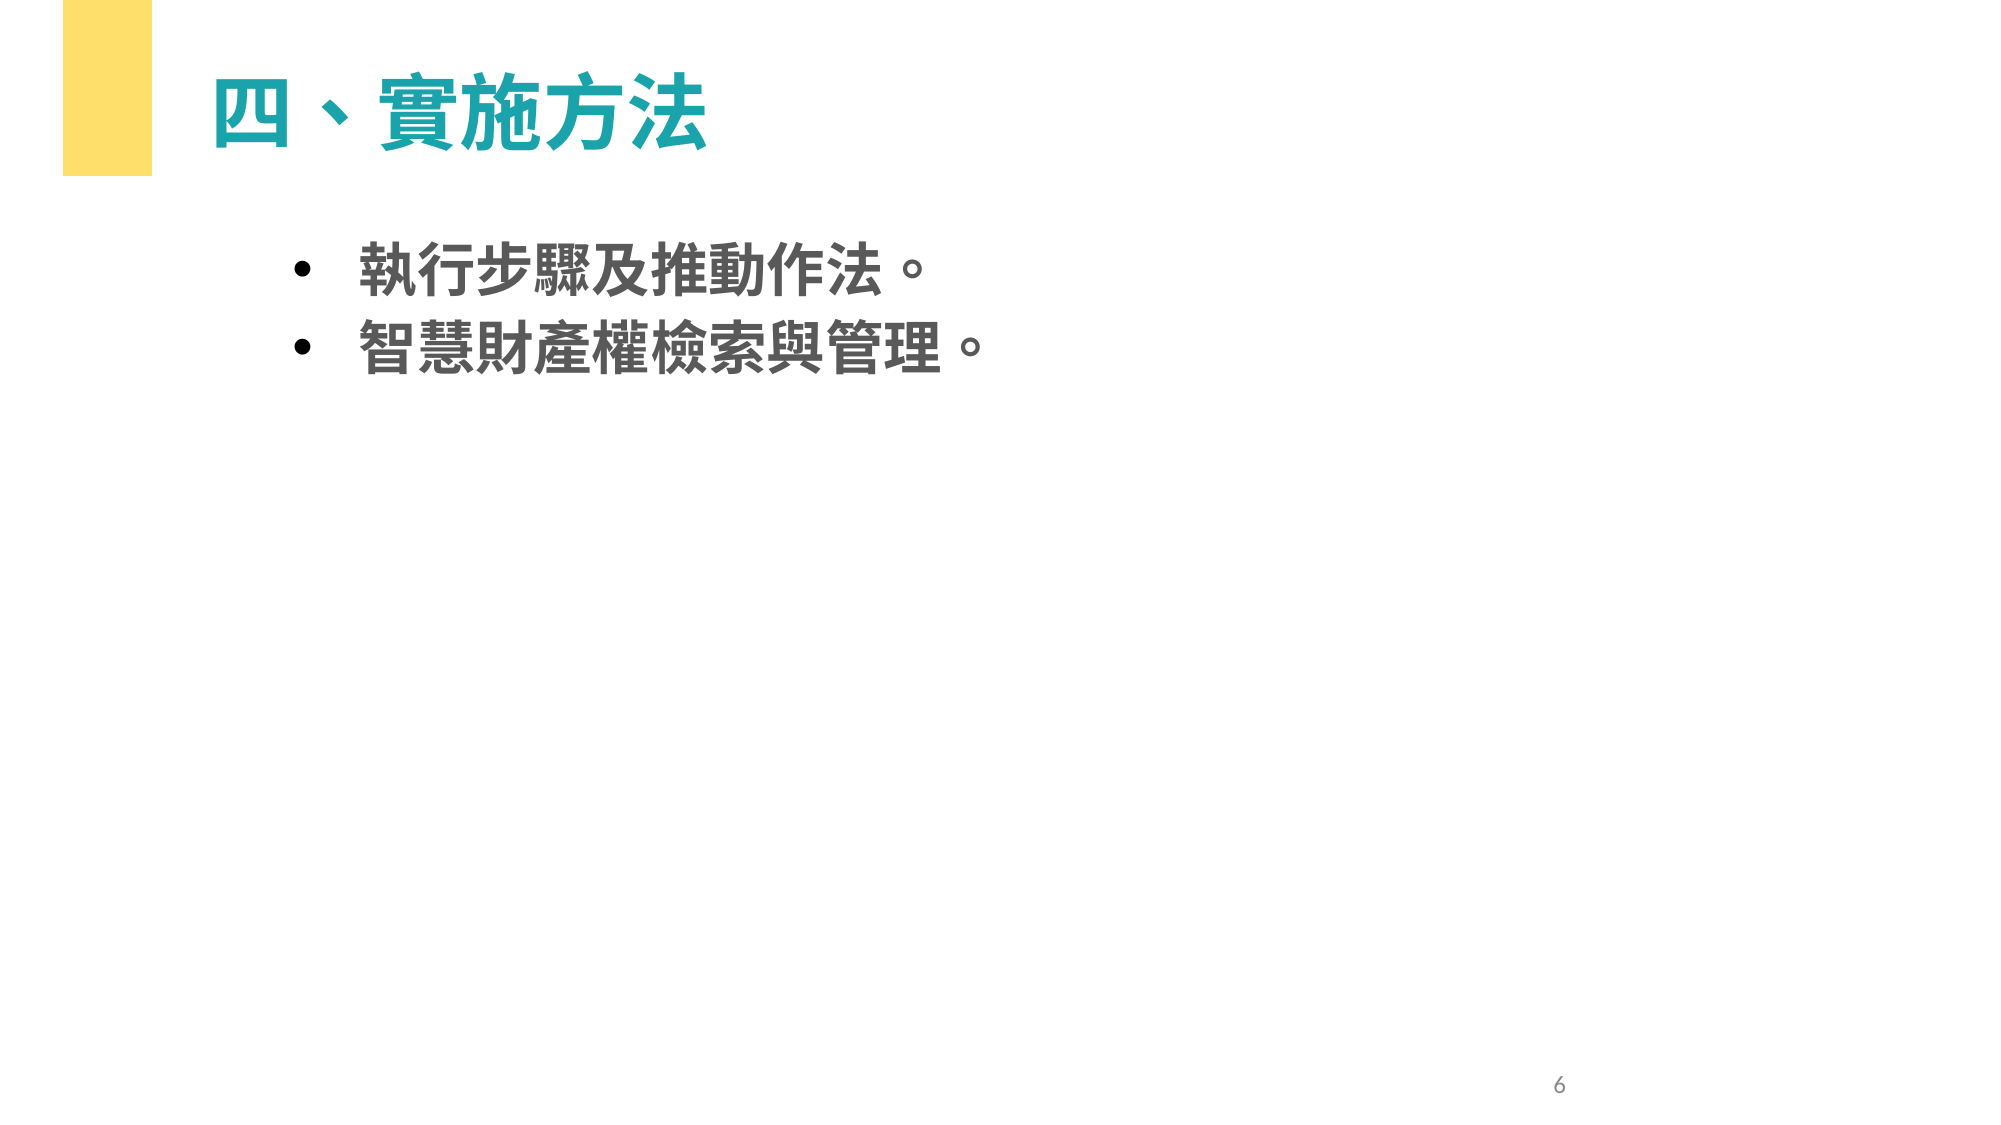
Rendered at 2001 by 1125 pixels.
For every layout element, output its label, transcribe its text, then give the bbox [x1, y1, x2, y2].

text_box 6 [1538, 1053, 1989, 1114]
text_box 執行步驟及推動作法。 智慧財產權檢索與管理。 [265, 226, 1265, 389]
text_box [63, 0, 152, 176]
text_box 四、實施方法 [195, 52, 1421, 241]
